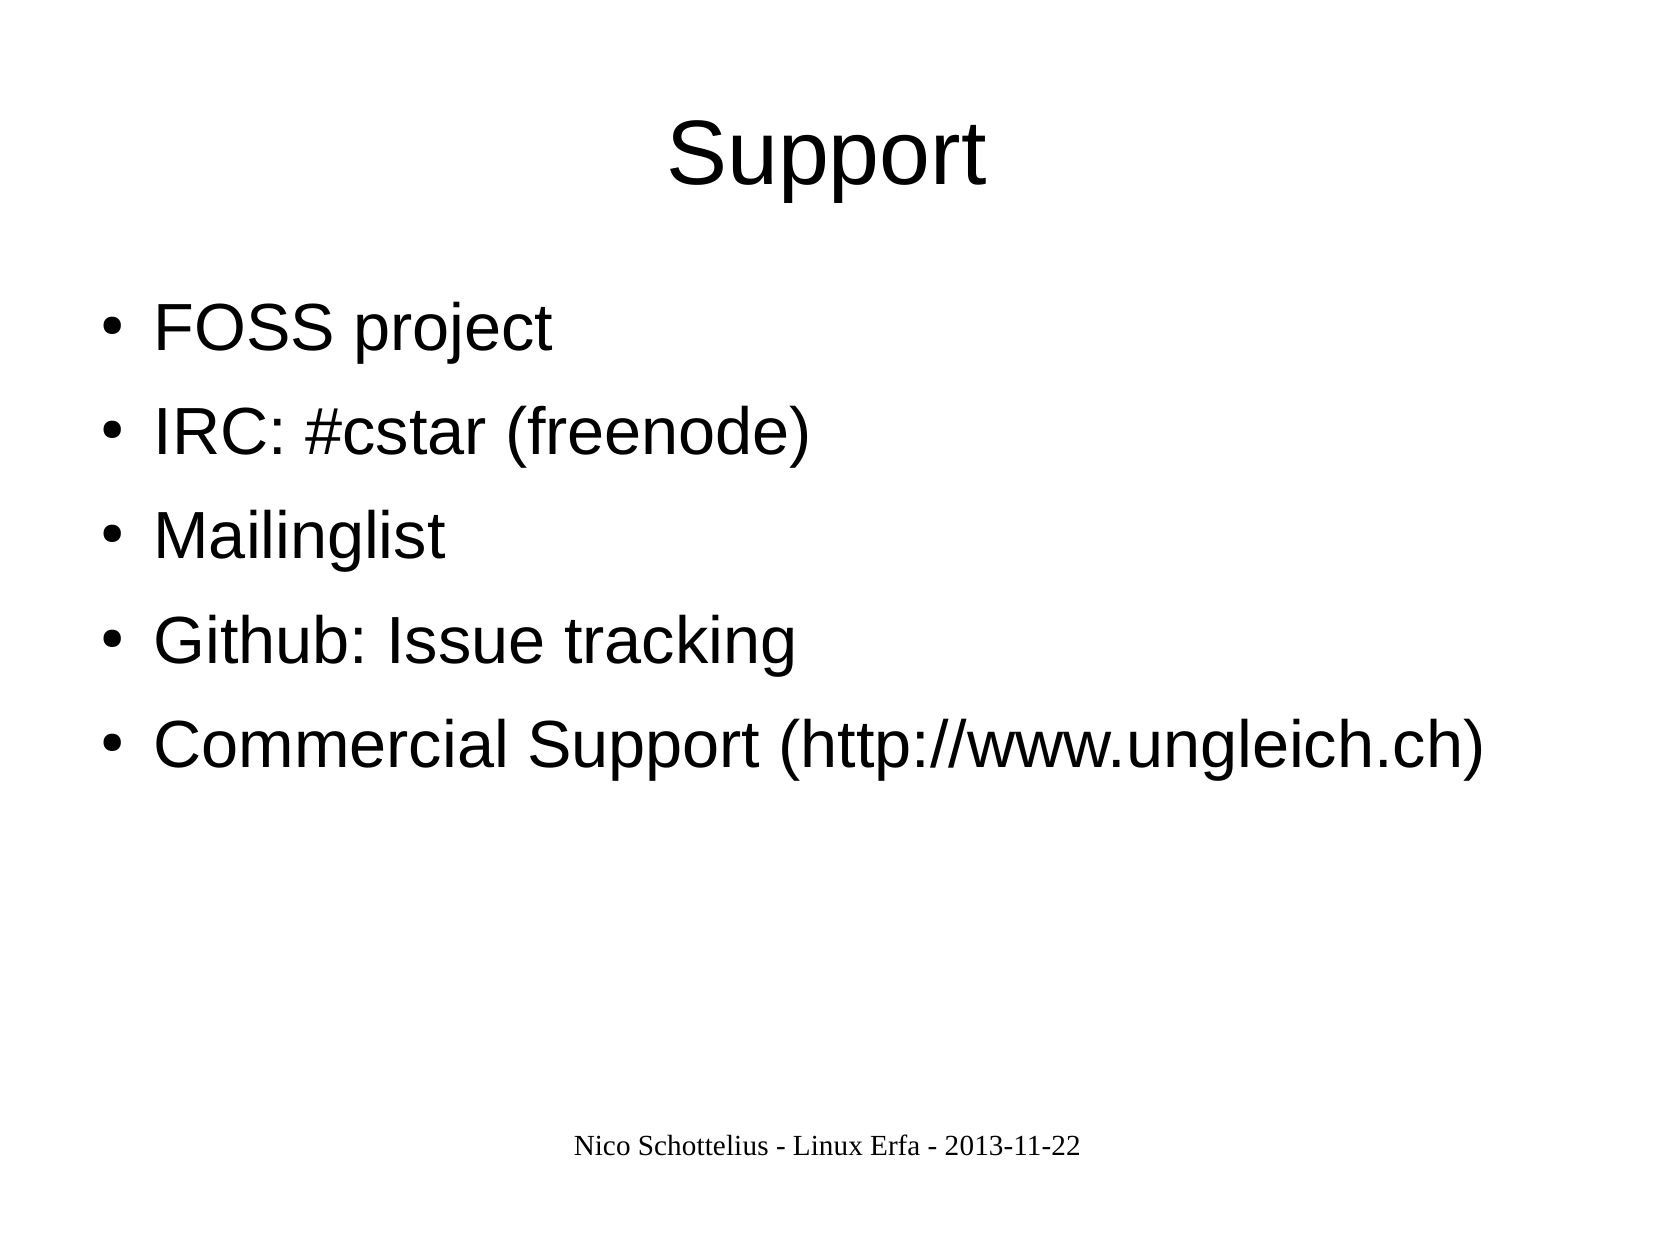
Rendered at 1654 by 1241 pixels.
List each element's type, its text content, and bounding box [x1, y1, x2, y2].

title Support [82, 49, 1571, 257]
list FOSS project IRC: #cstar (freenode) Mailinglist Github: Issue tracking Commercial Support (http://www.ungleich.ch) [82, 290, 1538, 885]
